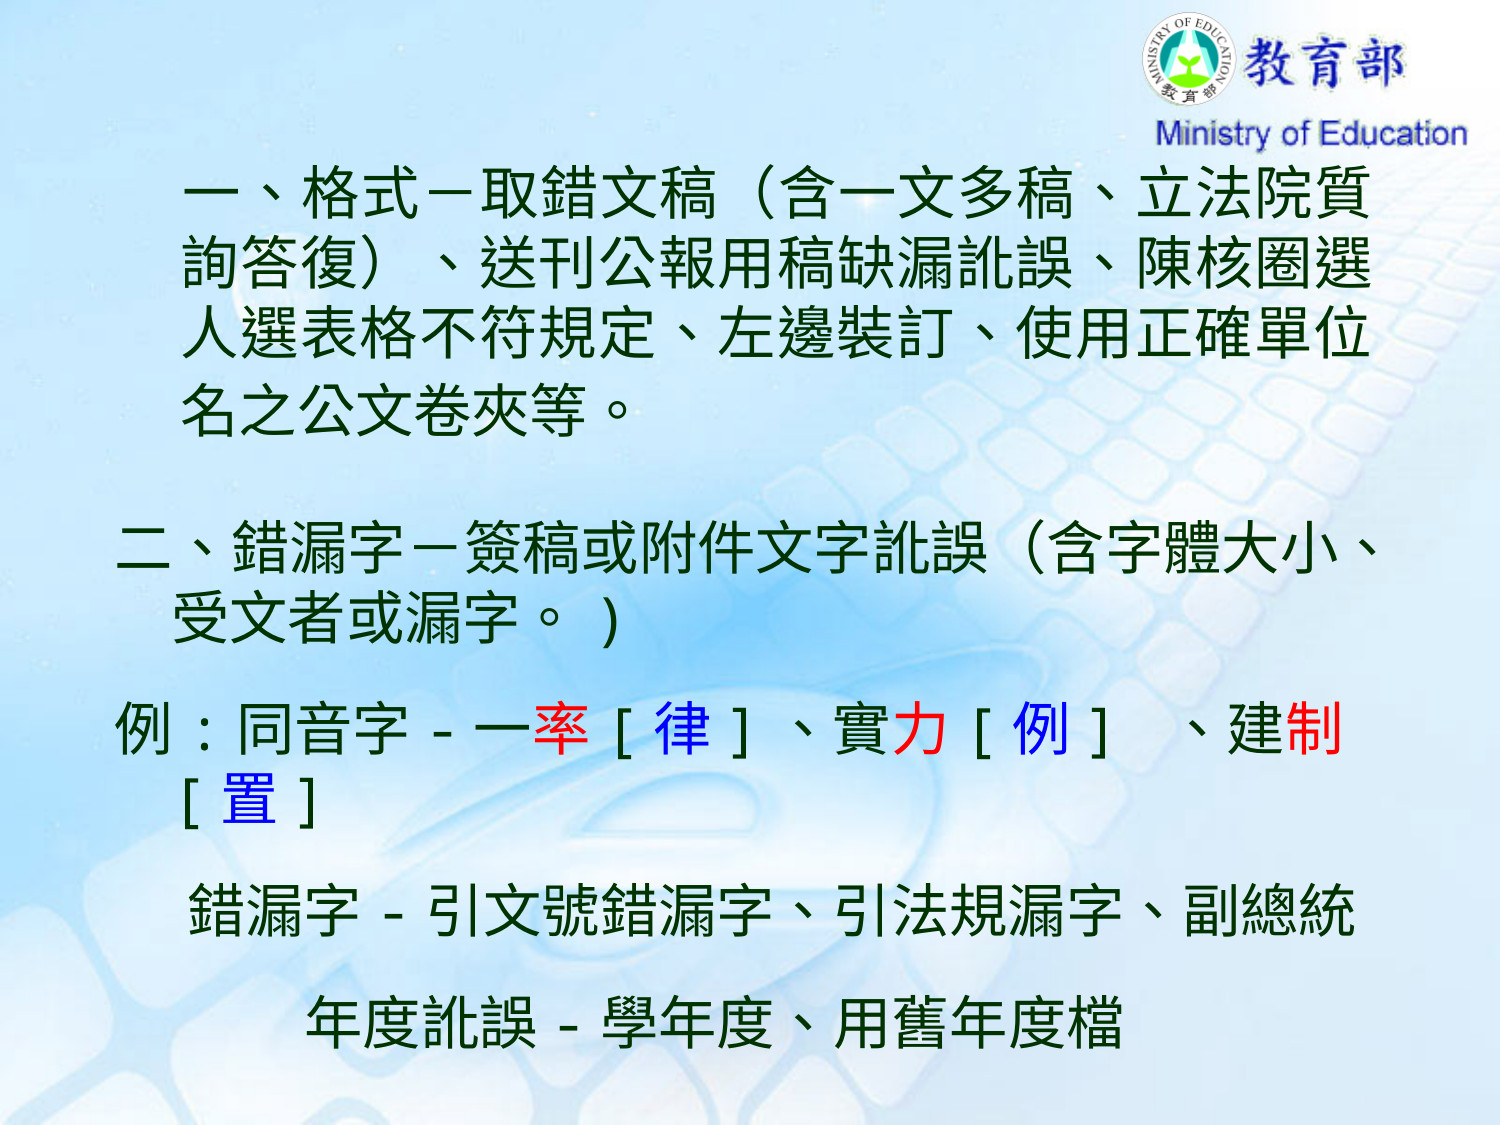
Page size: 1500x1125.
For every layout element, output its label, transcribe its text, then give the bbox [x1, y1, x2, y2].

text_box 二、錯漏字－簽稿或附件文字訛誤（含字體大小、受文者或漏字。) 例:同音字-一率[律]、實力[例] 、建制[置] 錯漏字-引文號錯漏字、引法規漏字、副總統 年度訛誤-學年度、用舊年度檔 [100, 503, 1459, 1059]
text_box [1012, 50, 1463, 126]
title [145, 125, 1346, 148]
list 一、格式－取錯文稿（含一文多稿、立法院質詢答復）、送刊公報用稿缺漏訛誤、陳核圈選人選表格不符規定、左邊裝訂、使用正確單位名之公文卷夾等。 [53, 148, 1388, 637]
